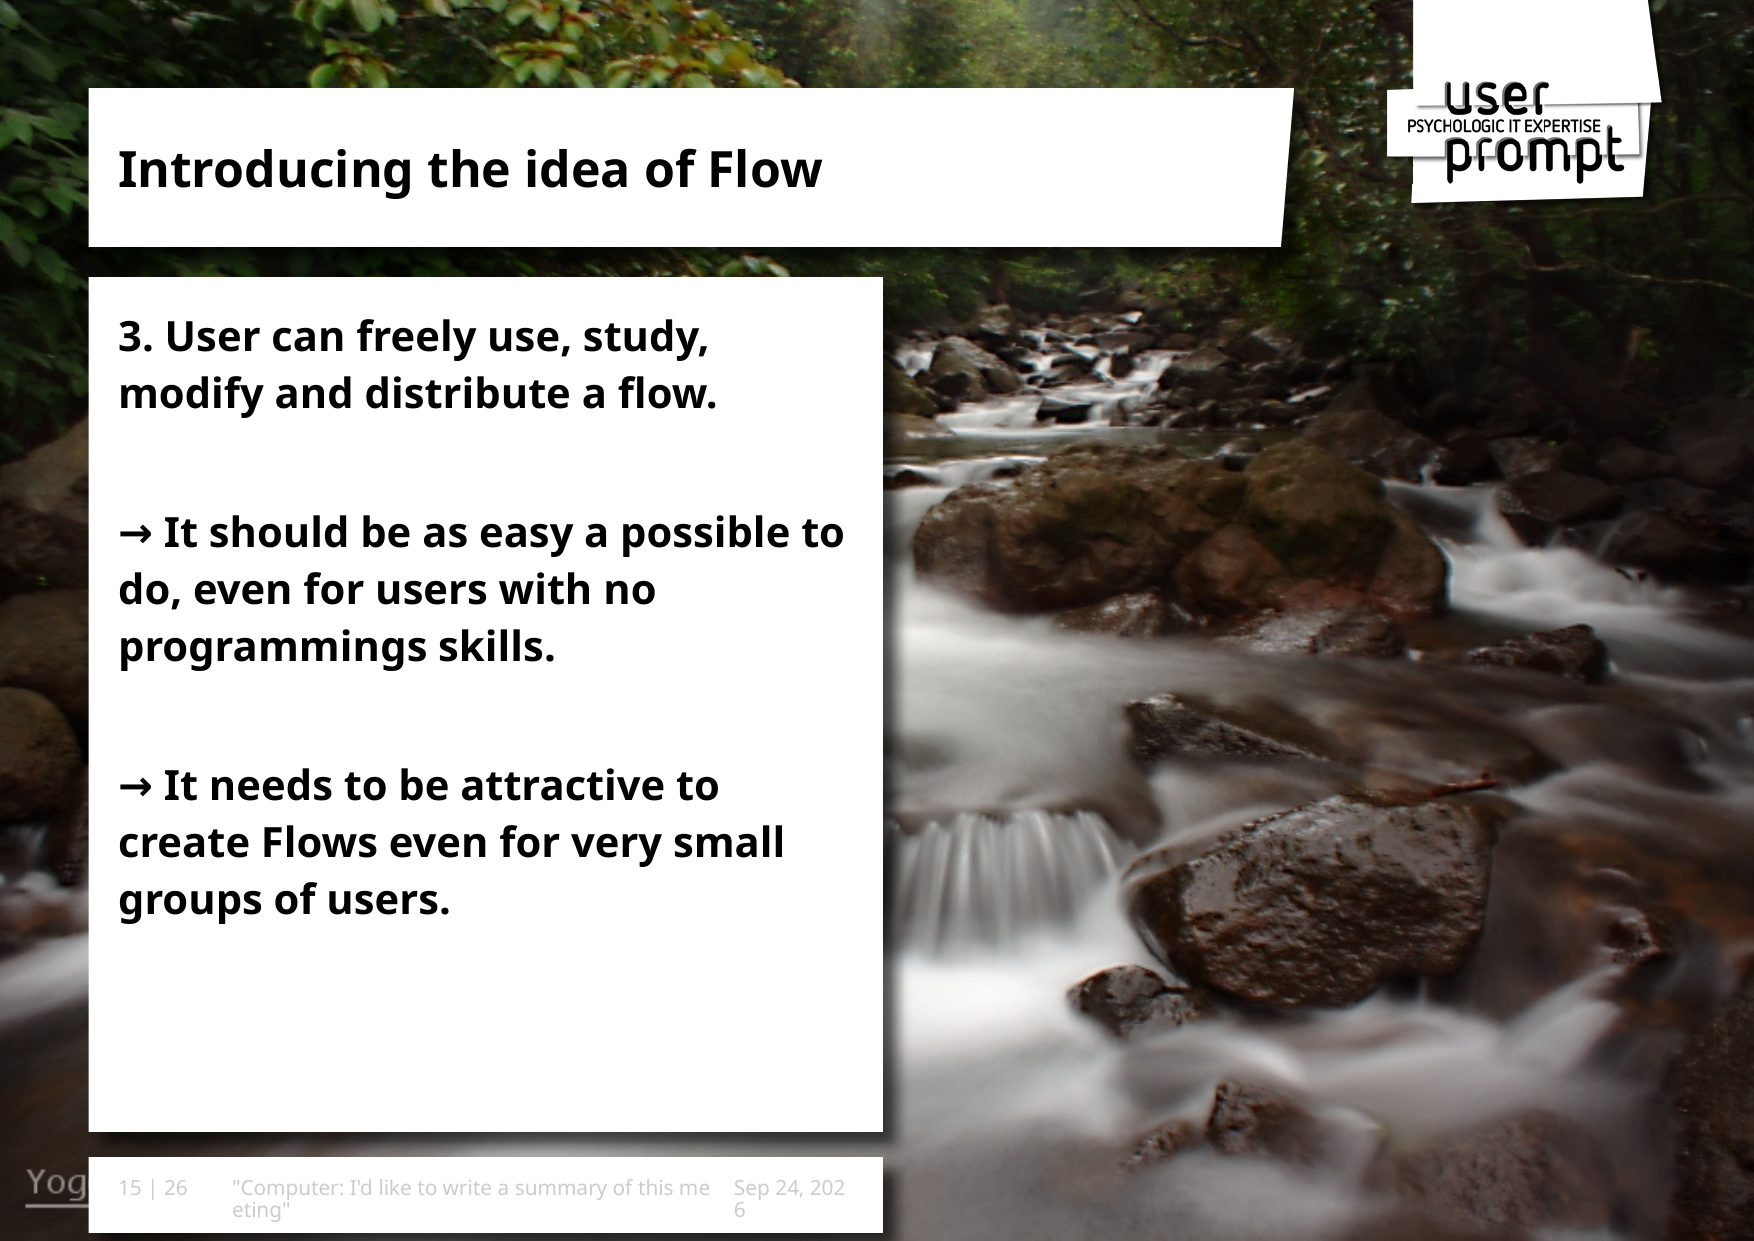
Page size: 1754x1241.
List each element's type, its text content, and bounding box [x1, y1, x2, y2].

picture [0, 0, 1754, 1241]
title Introducing the idea of Flow [88, 88, 1288, 249]
list 3. User can freely use, study, modify and distribute a flow. → It should be as easy a possible to do, even for users with no programmings skills. → It needs to be attractive to create Flows even for very small groups of users. [88, 277, 880, 1128]
